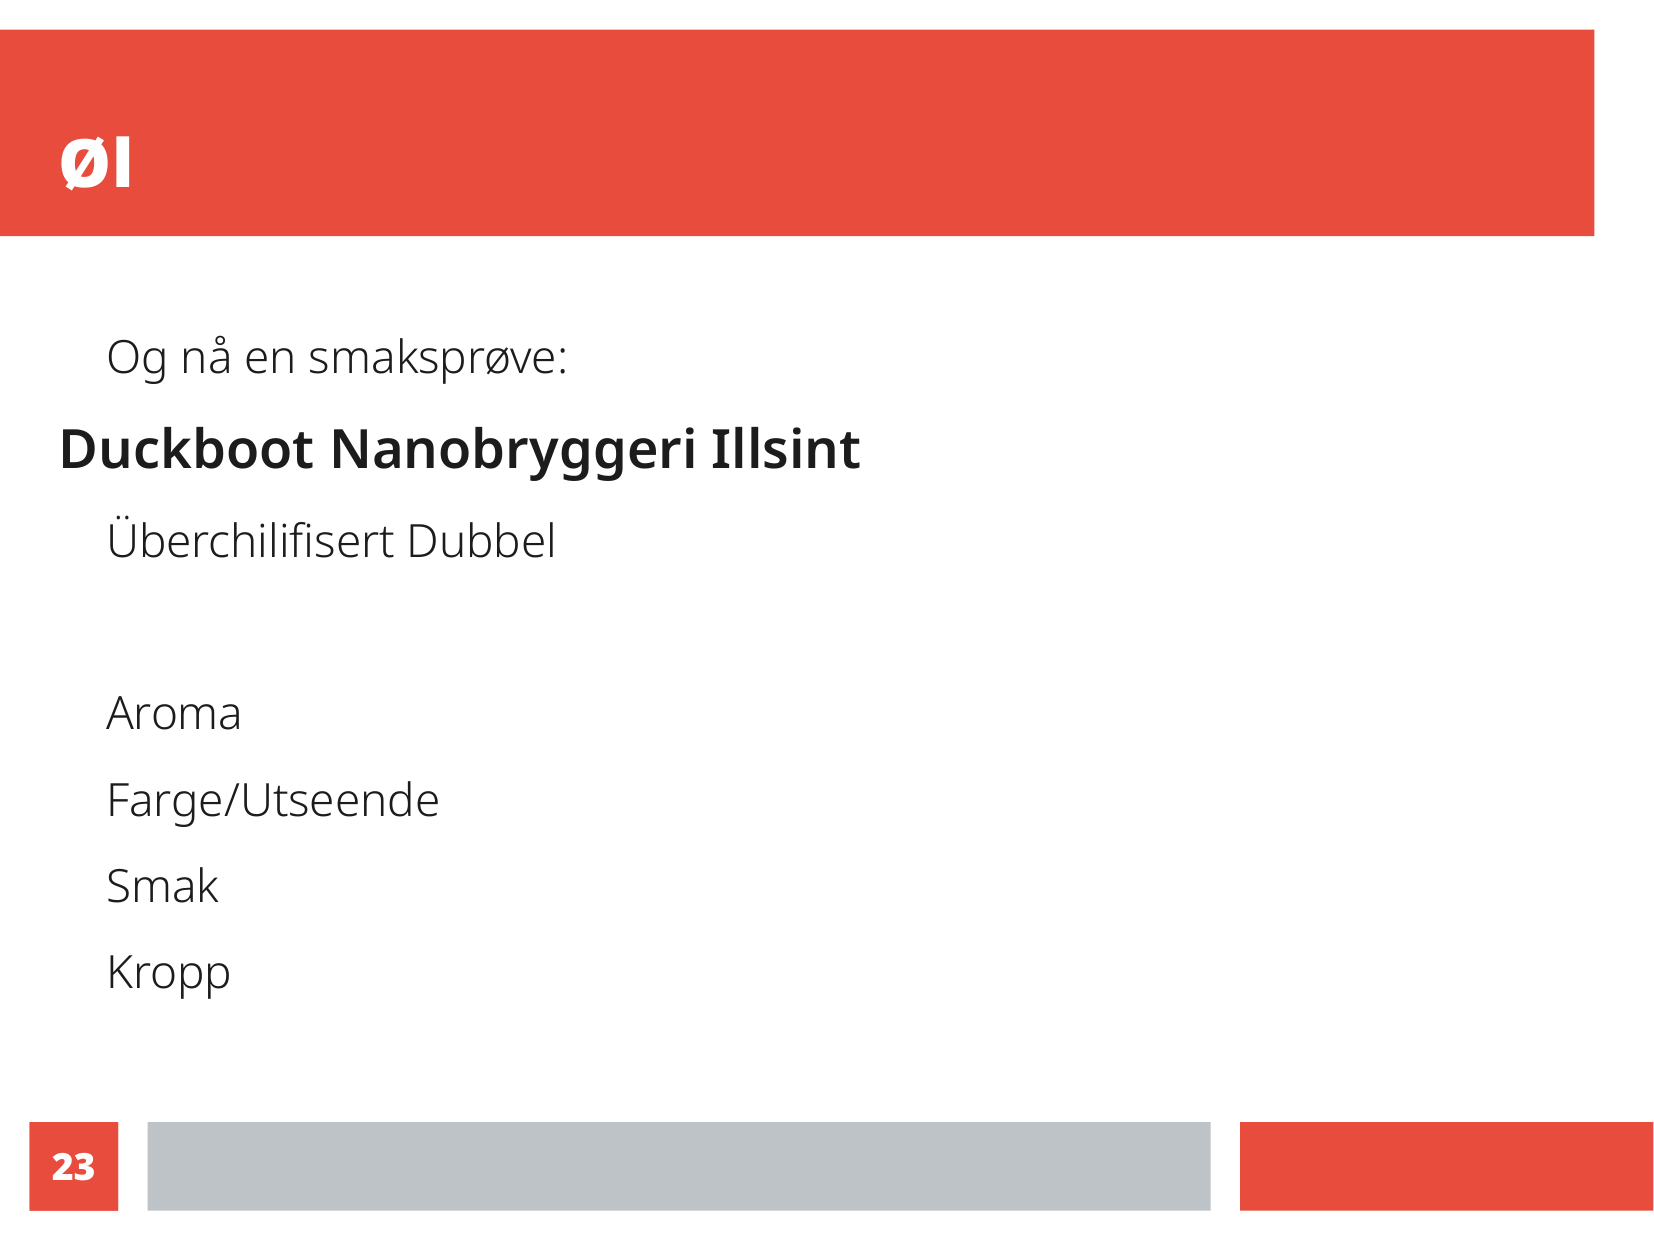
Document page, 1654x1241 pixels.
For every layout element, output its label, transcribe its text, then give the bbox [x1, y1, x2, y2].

list Og nå en smaksprøve: Duckboot Nanobryggeri Illsint Überchilifisert Dubbel Aroma Farge/Utseende Smak Kropp [59, 324, 1565, 1093]
title Øl [59, 59, 1595, 207]
